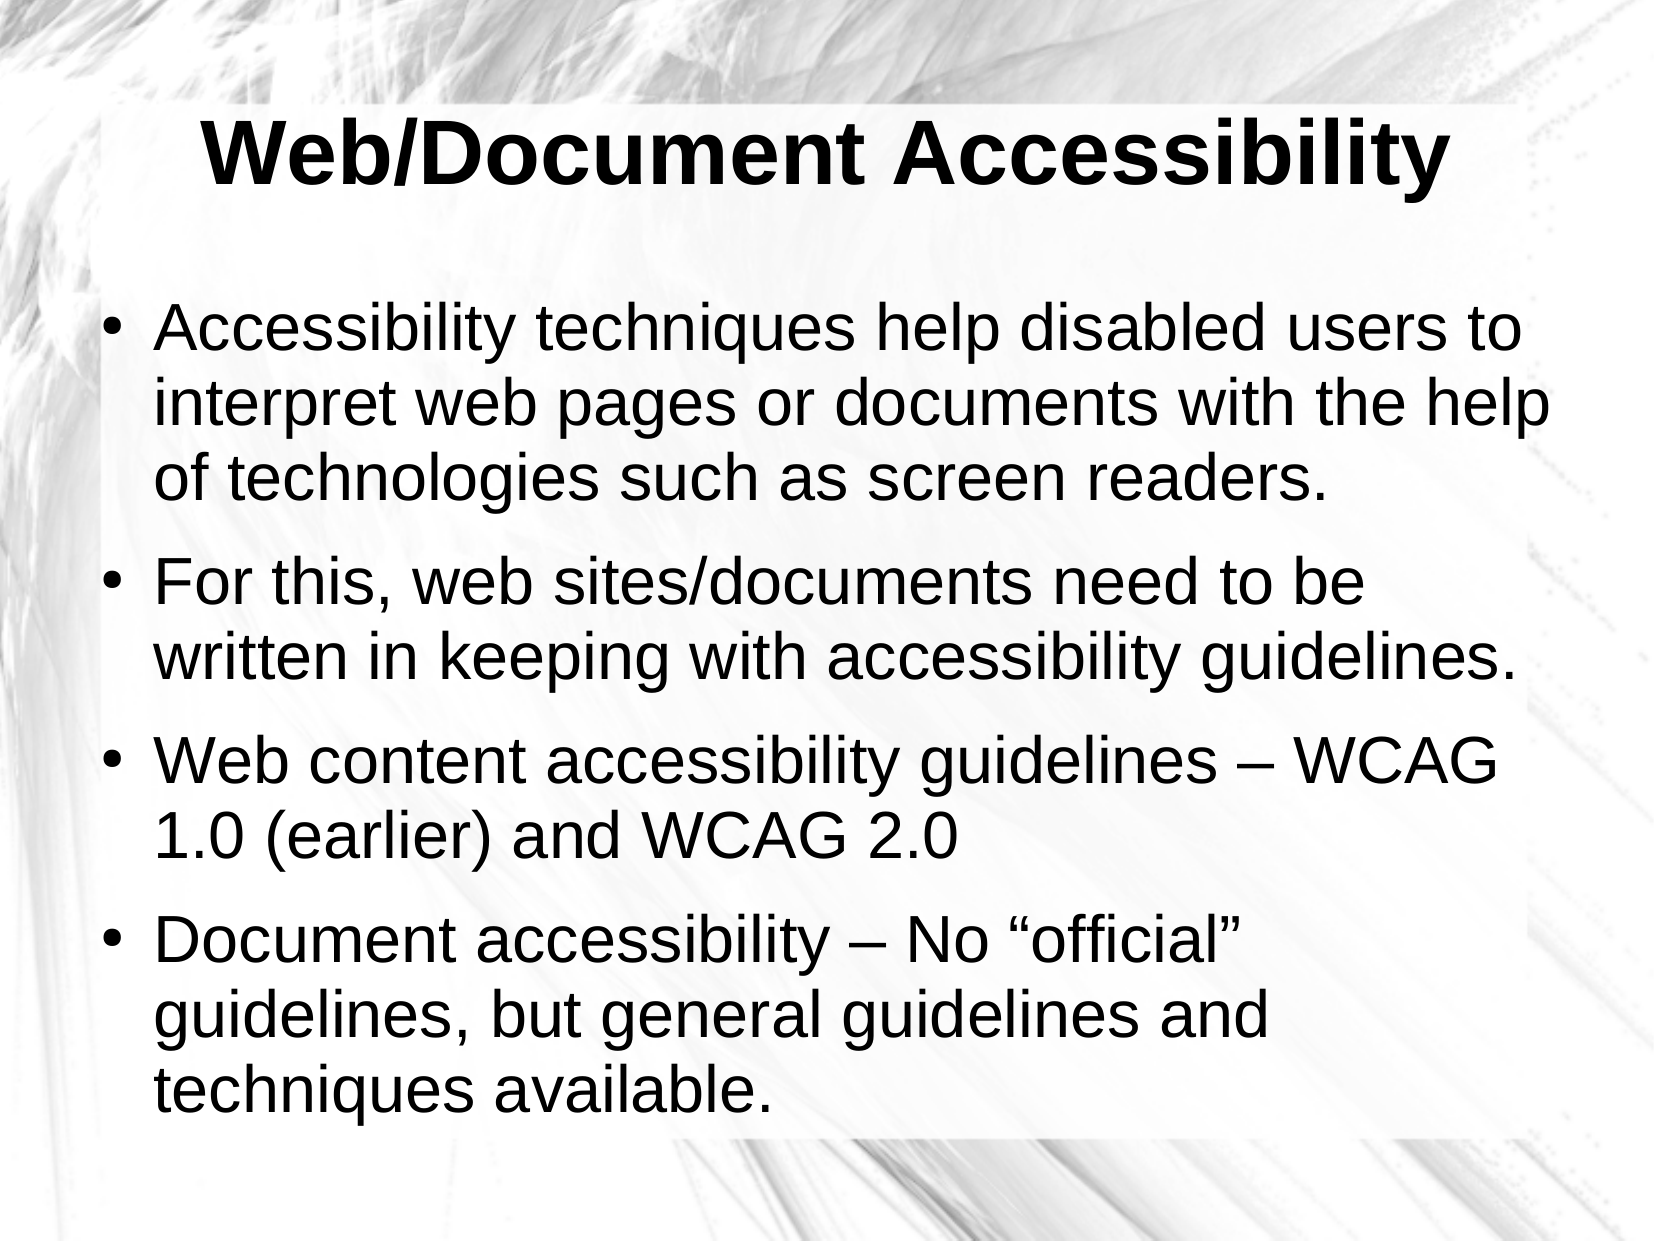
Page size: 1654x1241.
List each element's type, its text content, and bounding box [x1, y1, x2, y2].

title Web/Document Accessibility [82, 56, 1571, 250]
list Accessibility techniques help disabled users to interpret web pages or documents with the help of technologies such as screen readers. For this, web sites/documents need to be written in keeping with accessibility guidelines. Web content accessibility guidelines – WCAG 1.0 (earlier) and WCAG 2.0 Document accessibility – No “official” guidelines, but general guidelines and techniques available. [82, 290, 1571, 1127]
picture [0, 0, 1654, 1241]
